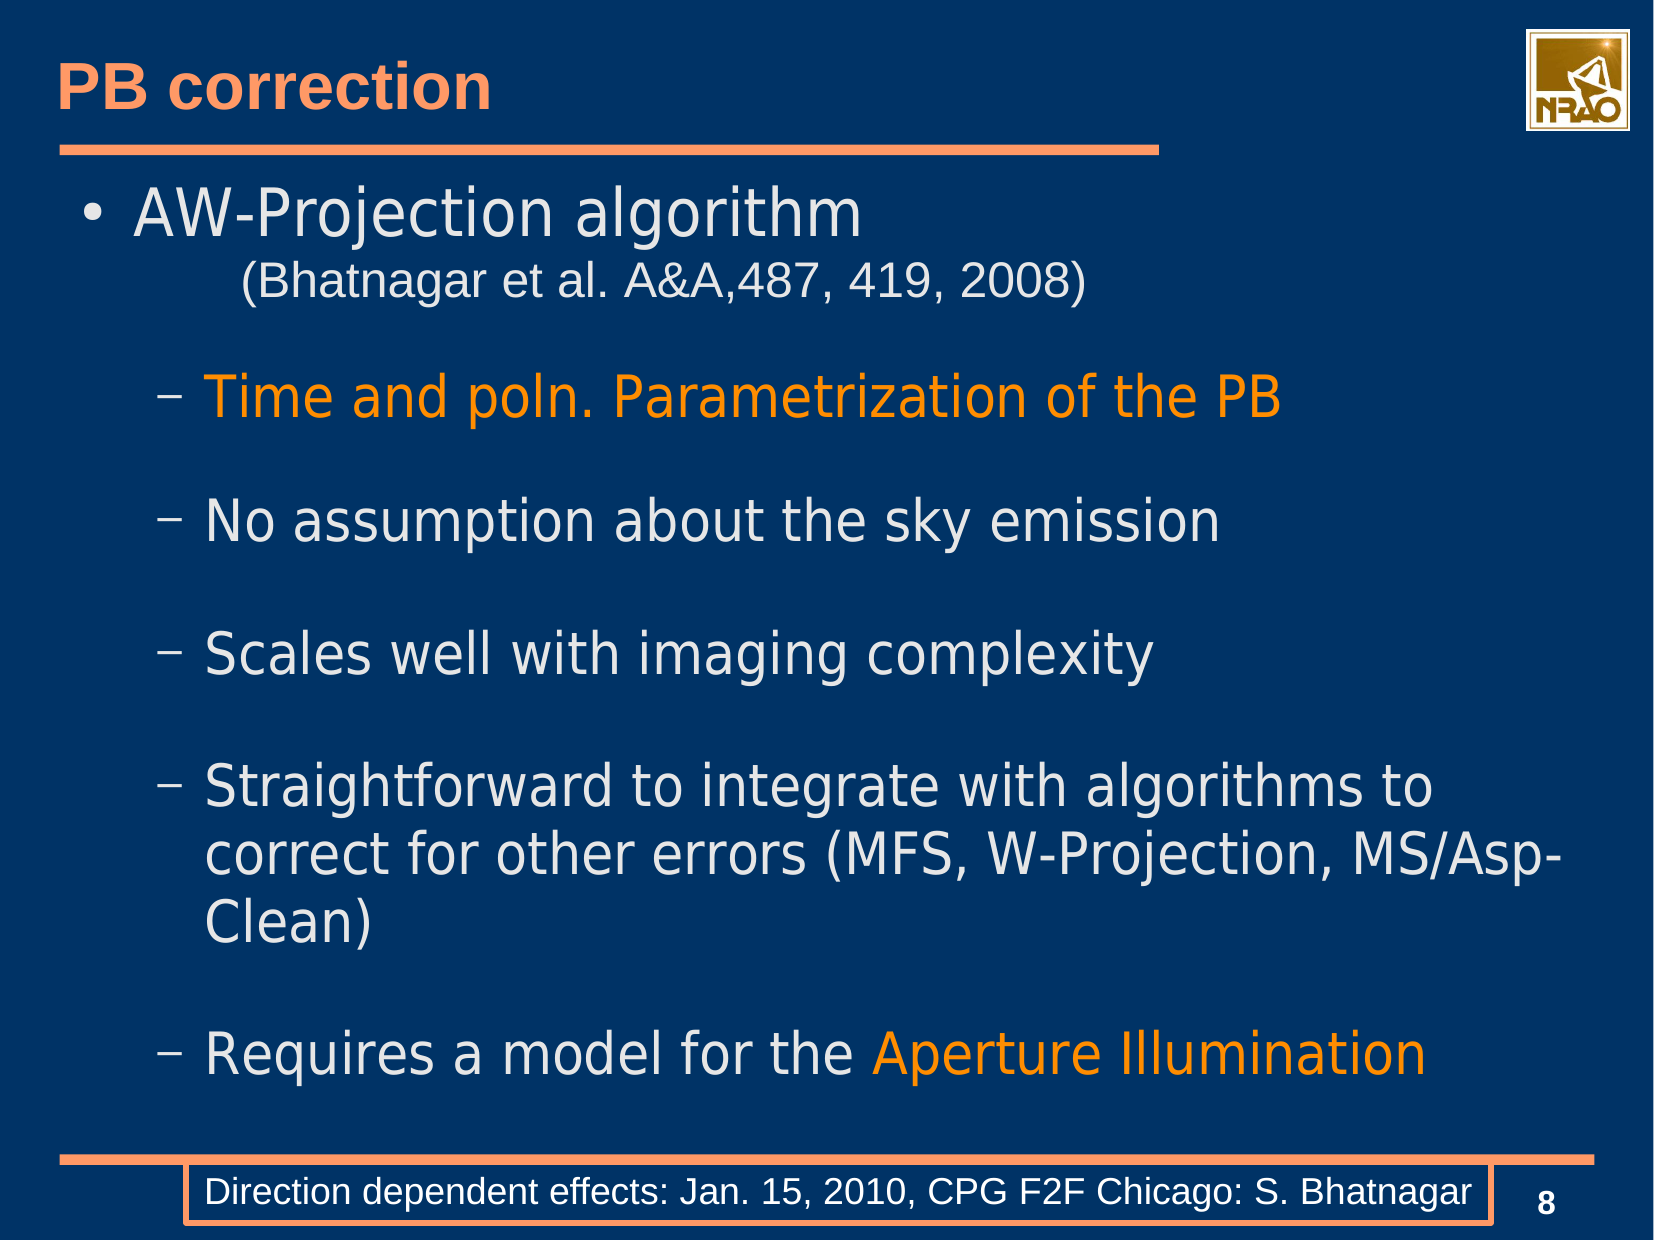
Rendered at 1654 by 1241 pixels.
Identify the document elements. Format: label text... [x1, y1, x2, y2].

picture [1526, 29, 1630, 131]
list AW-Projection algorithm (Bhatnagar et al. A&A,487, 419, 2008) Time and poln. Parametrization of the PB No assumption about the sky emission Scales well with imaging complexity Straightforward to integrate with algorithms to correct for other errors (MFS, W-Projection, MS/Asp-Clean) Requires a model for the Aperture Illumination [63, 174, 1601, 1130]
title PB correction [56, 34, 1489, 139]
